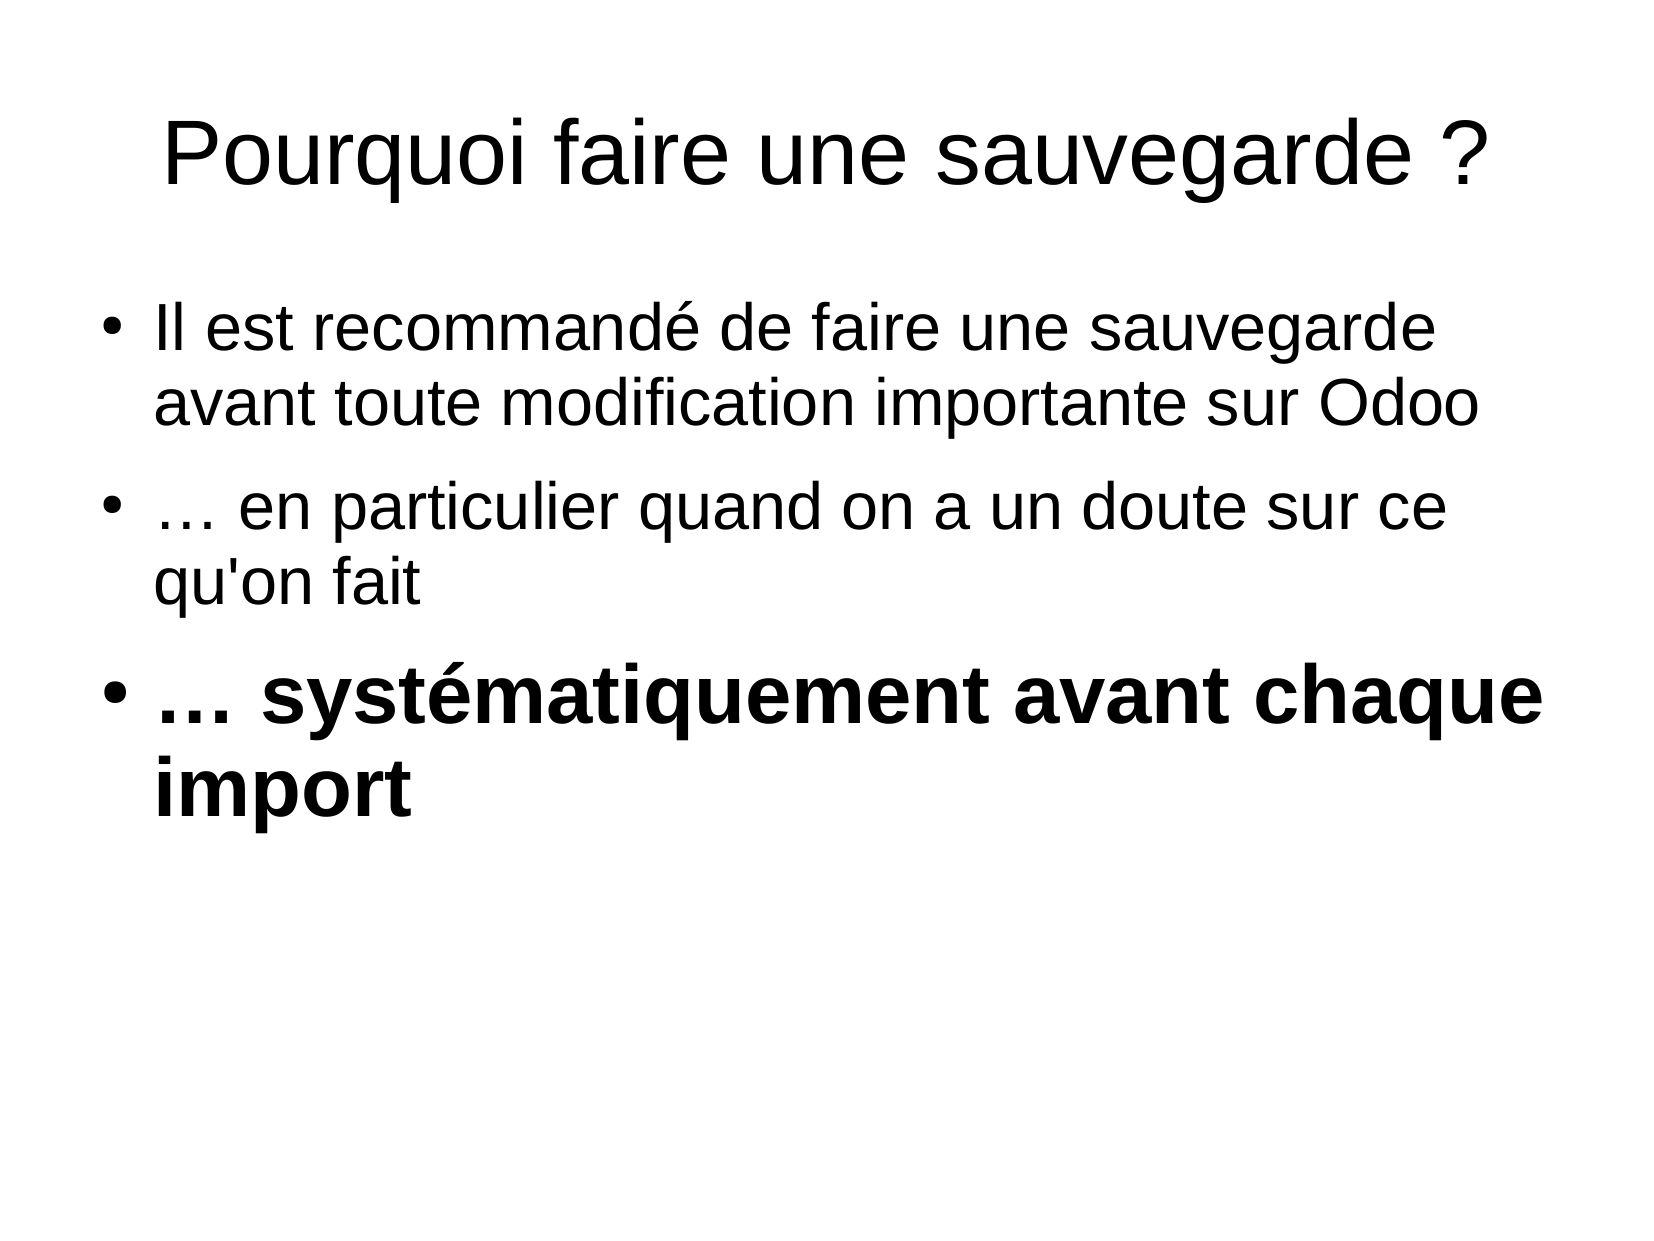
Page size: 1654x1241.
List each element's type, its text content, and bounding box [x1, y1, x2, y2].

list Il est recommandé de faire une sauvegarde avant toute modification importante sur Odoo … en particulier quand on a un doute sur ce qu'on fait … systématiquement avant chaque import [82, 290, 1571, 1010]
title Pourquoi faire une sauvegarde ? [82, 49, 1571, 257]
